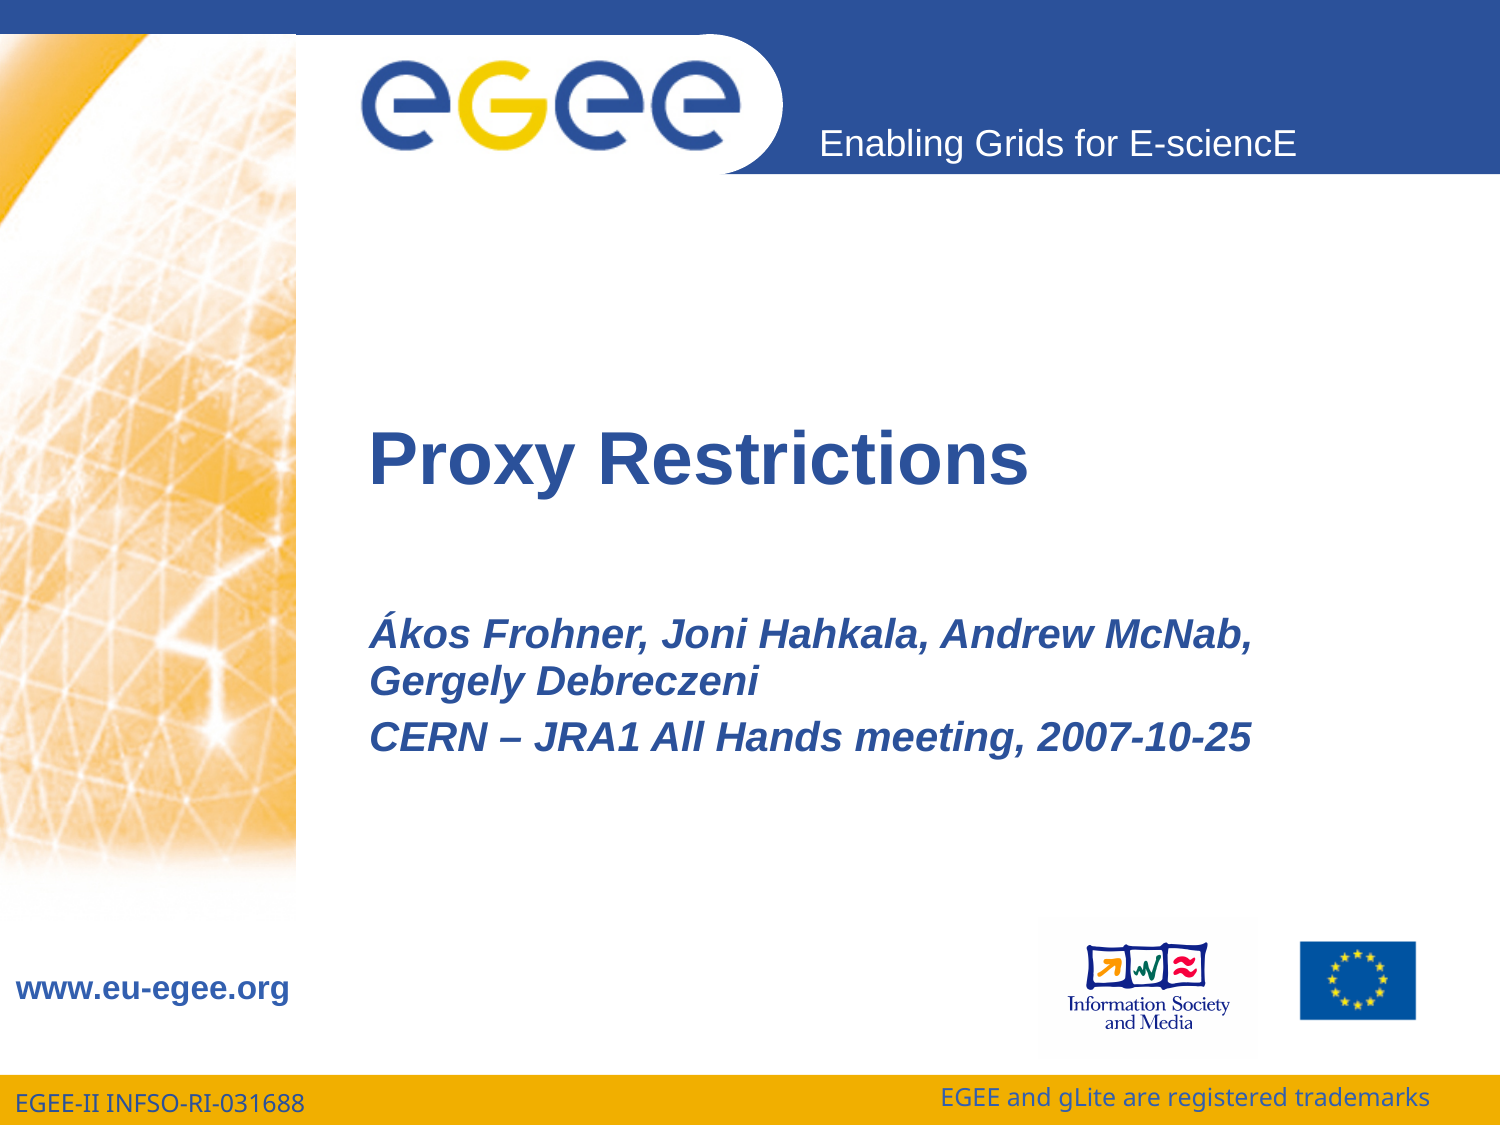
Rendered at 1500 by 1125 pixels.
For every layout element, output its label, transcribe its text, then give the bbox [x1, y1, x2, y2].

picture [355, 56, 748, 154]
picture [1038, 917, 1258, 1059]
title Proxy Restrictions [353, 409, 1423, 586]
subtitle Ákos Frohner, Joni Hahkala, Andrew McNab, Gergely Debreczeni CERN – JRA1 All Hands meeting, 2007-10-25 [354, 603, 1424, 833]
picture [0, 34, 296, 921]
picture [1291, 934, 1424, 1028]
